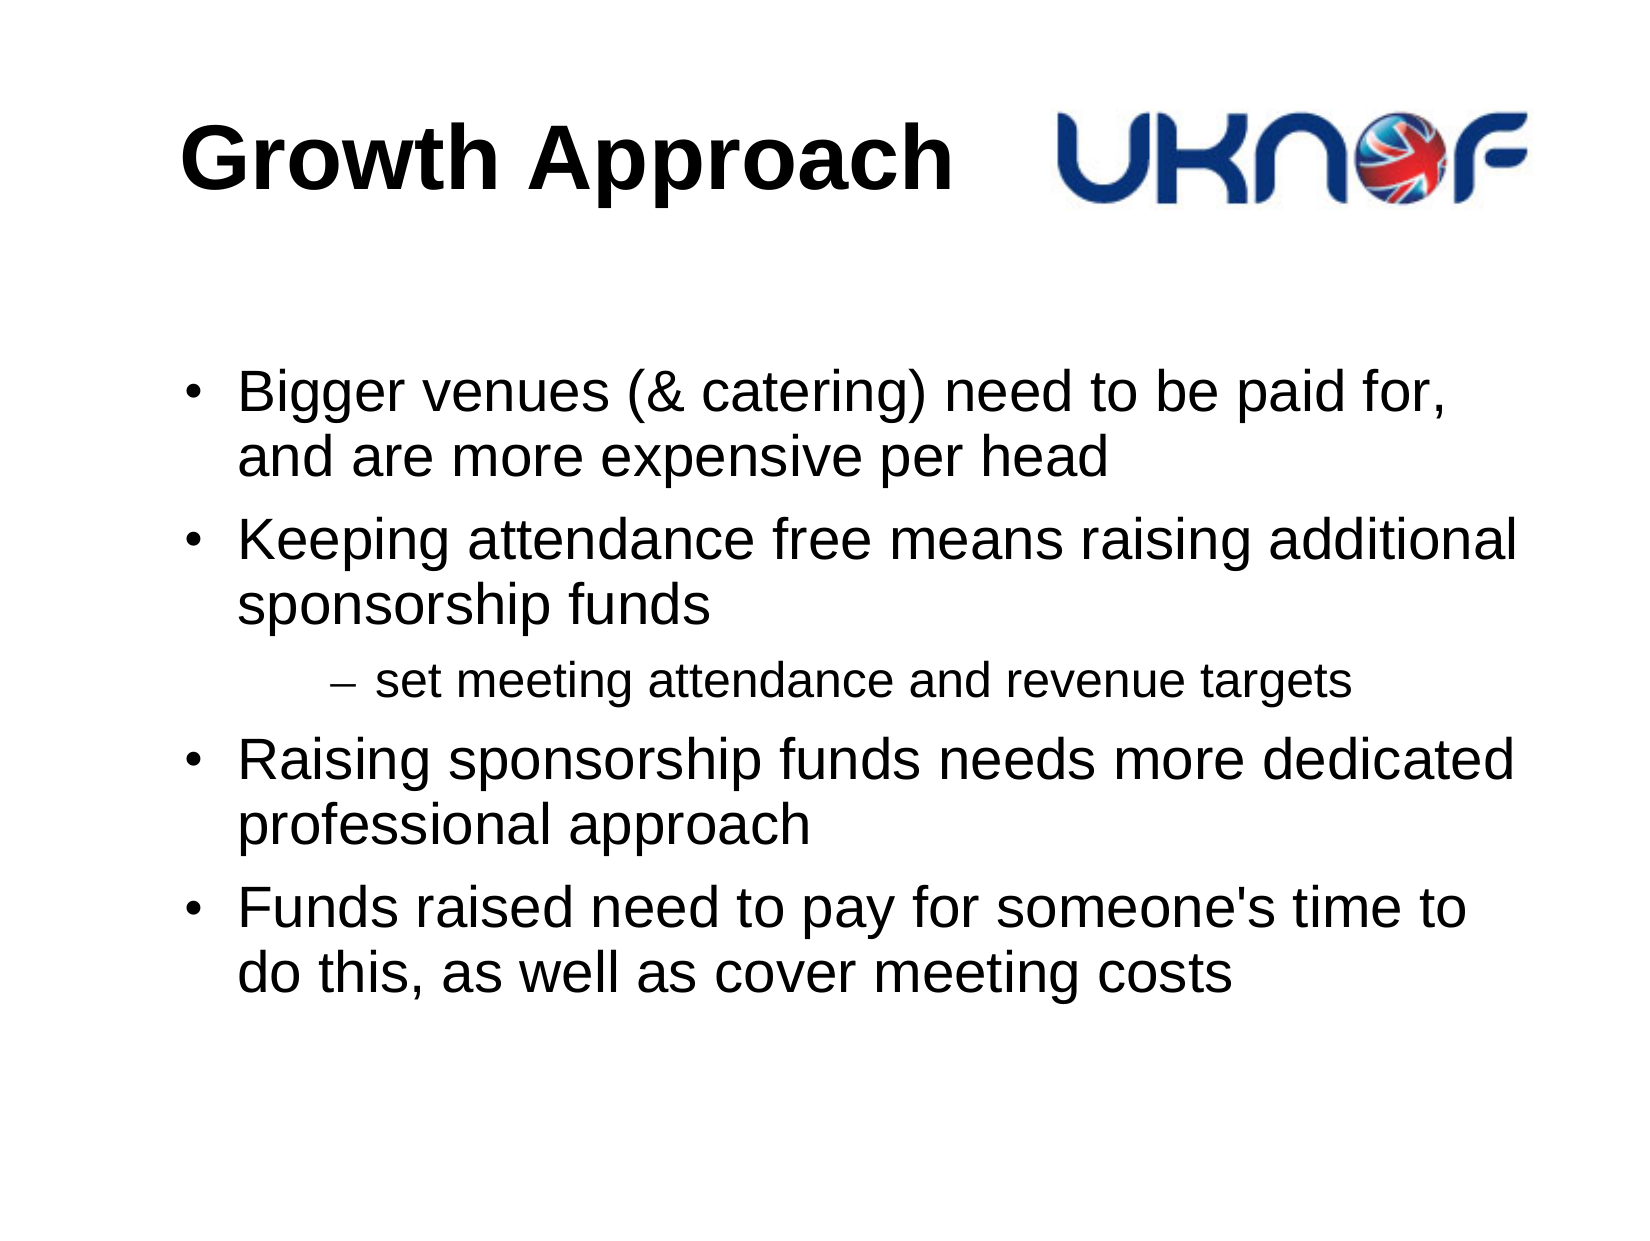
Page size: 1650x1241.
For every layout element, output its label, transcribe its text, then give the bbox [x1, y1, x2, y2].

title Growth Approach [123, 37, 1013, 279]
picture [1050, 93, 1536, 225]
list Bigger venues (& catering) need to be paid for, and are more expensive per head Keeping attendance free means raising additional sponsorship funds set meeting attendance and revenue targets Raising sponsorship funds needs more dedicated professional approach Funds raised need to pay for someone's time to do this, as well as cover meeting costs [123, 358, 1524, 1221]
